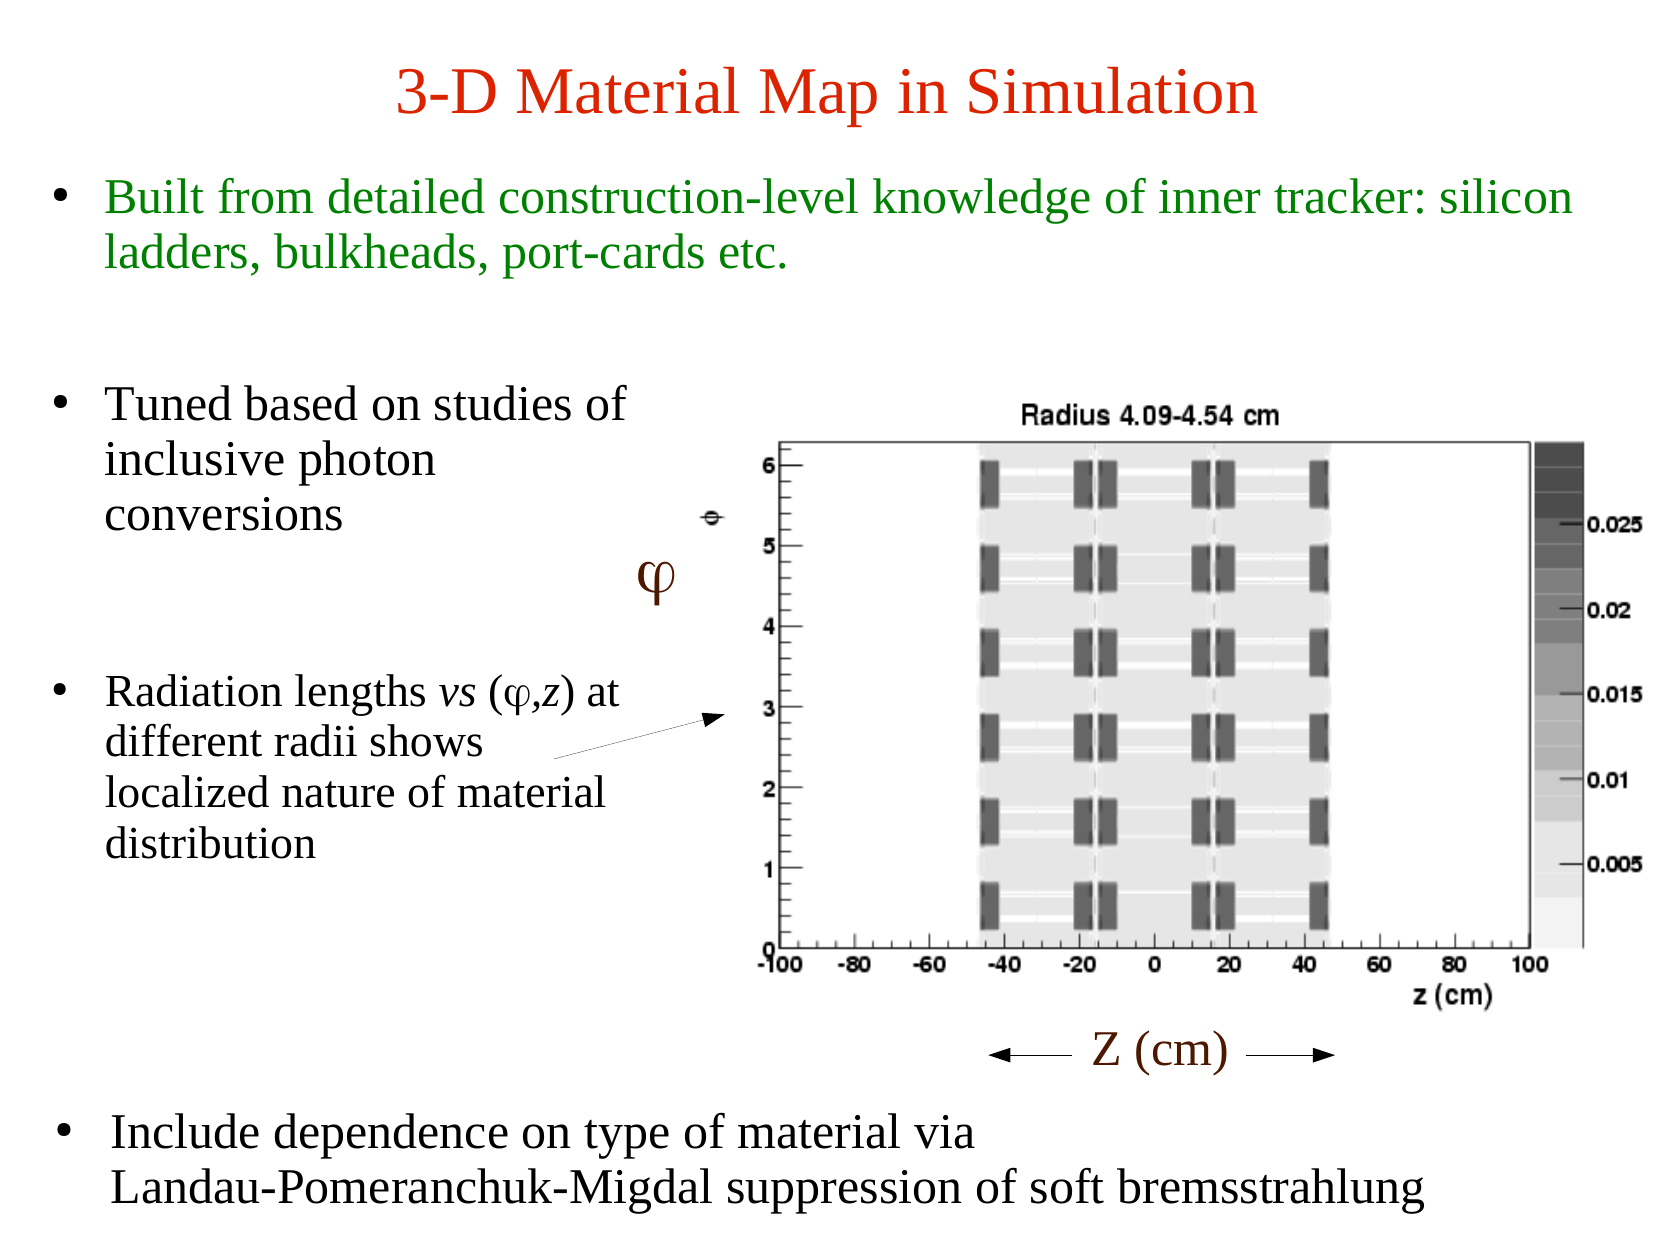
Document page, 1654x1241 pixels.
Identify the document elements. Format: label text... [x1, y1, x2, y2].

text_box Z (cm) [1091, 1021, 1242, 1077]
text_box Include dependence on type of material via Landau-Pomeranchuk-Migdal suppression of soft bremsstrahlung [55, 1103, 1426, 1215]
list Tuned based on studies of inclusive photon conversions Radiation lengths vs (φ,z) at different radii shows localized nature of material distribution [33, 375, 631, 1241]
text_box φ [636, 546, 671, 634]
picture [683, 379, 1651, 1012]
title 3-D Material Map in Simulation [121, 37, 1534, 145]
list Built from detailed construction-level knowledge of inner tracker: silicon ladders, bulkheads, port-cards etc. [33, 168, 1638, 317]
